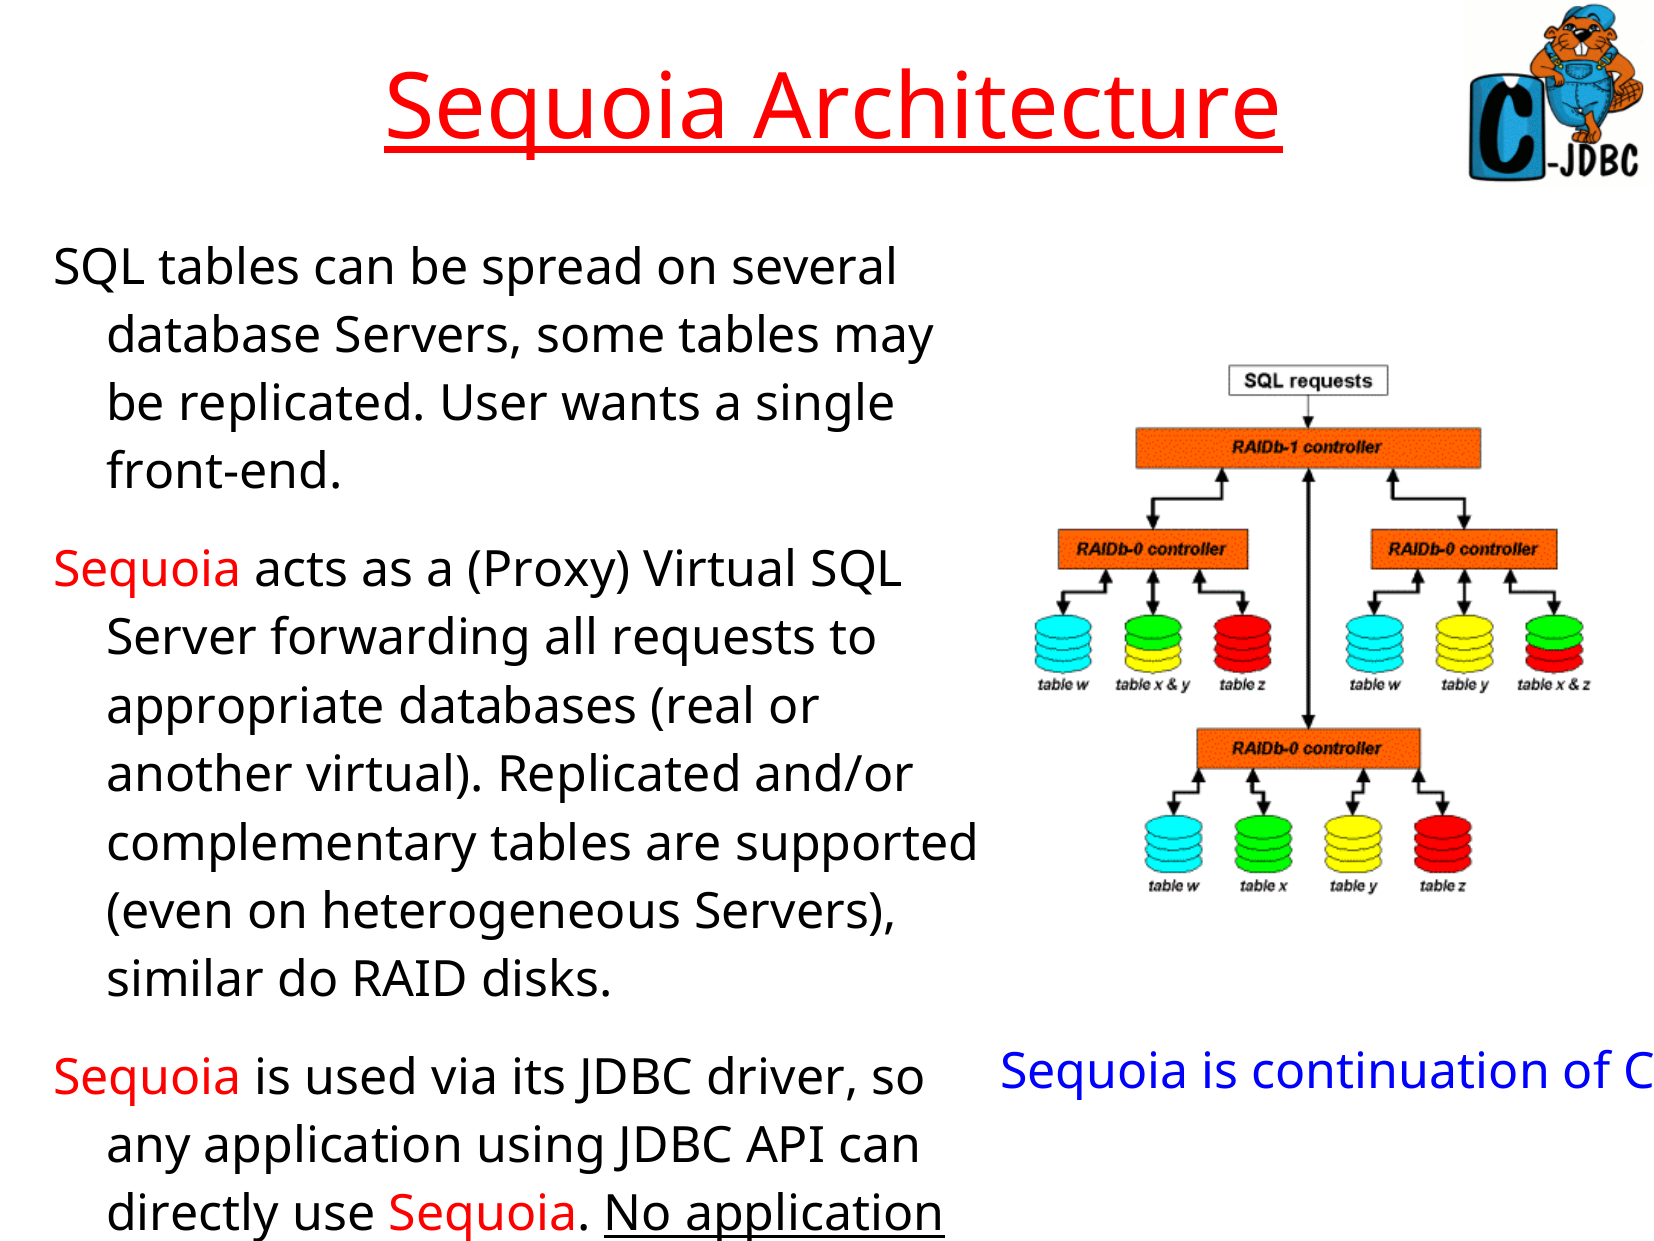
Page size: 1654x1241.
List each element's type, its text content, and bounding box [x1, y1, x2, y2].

title Sequoia Architecture [127, 0, 1540, 208]
list SQL tables can be spread on several database Servers, some tables may be replicated. User wants a single front-end. Sequoia acts as a (Proxy) Virtual SQL Server forwarding all requests to appropriate databases (real or another virtual). Replicated and/or complementary tables are supported (even on heterogeneous Servers), similar do RAID disks. Sequoia is used via its JDBC driver, so any application using JDBC API can directly use Sequoia. No application modification is required to use Sequoia. [35, 230, 986, 1200]
picture [1463, 0, 1654, 186]
picture [1023, 357, 1599, 903]
text_box Sequoia is continuation of C-JDBC. [1000, 1034, 1633, 1111]
